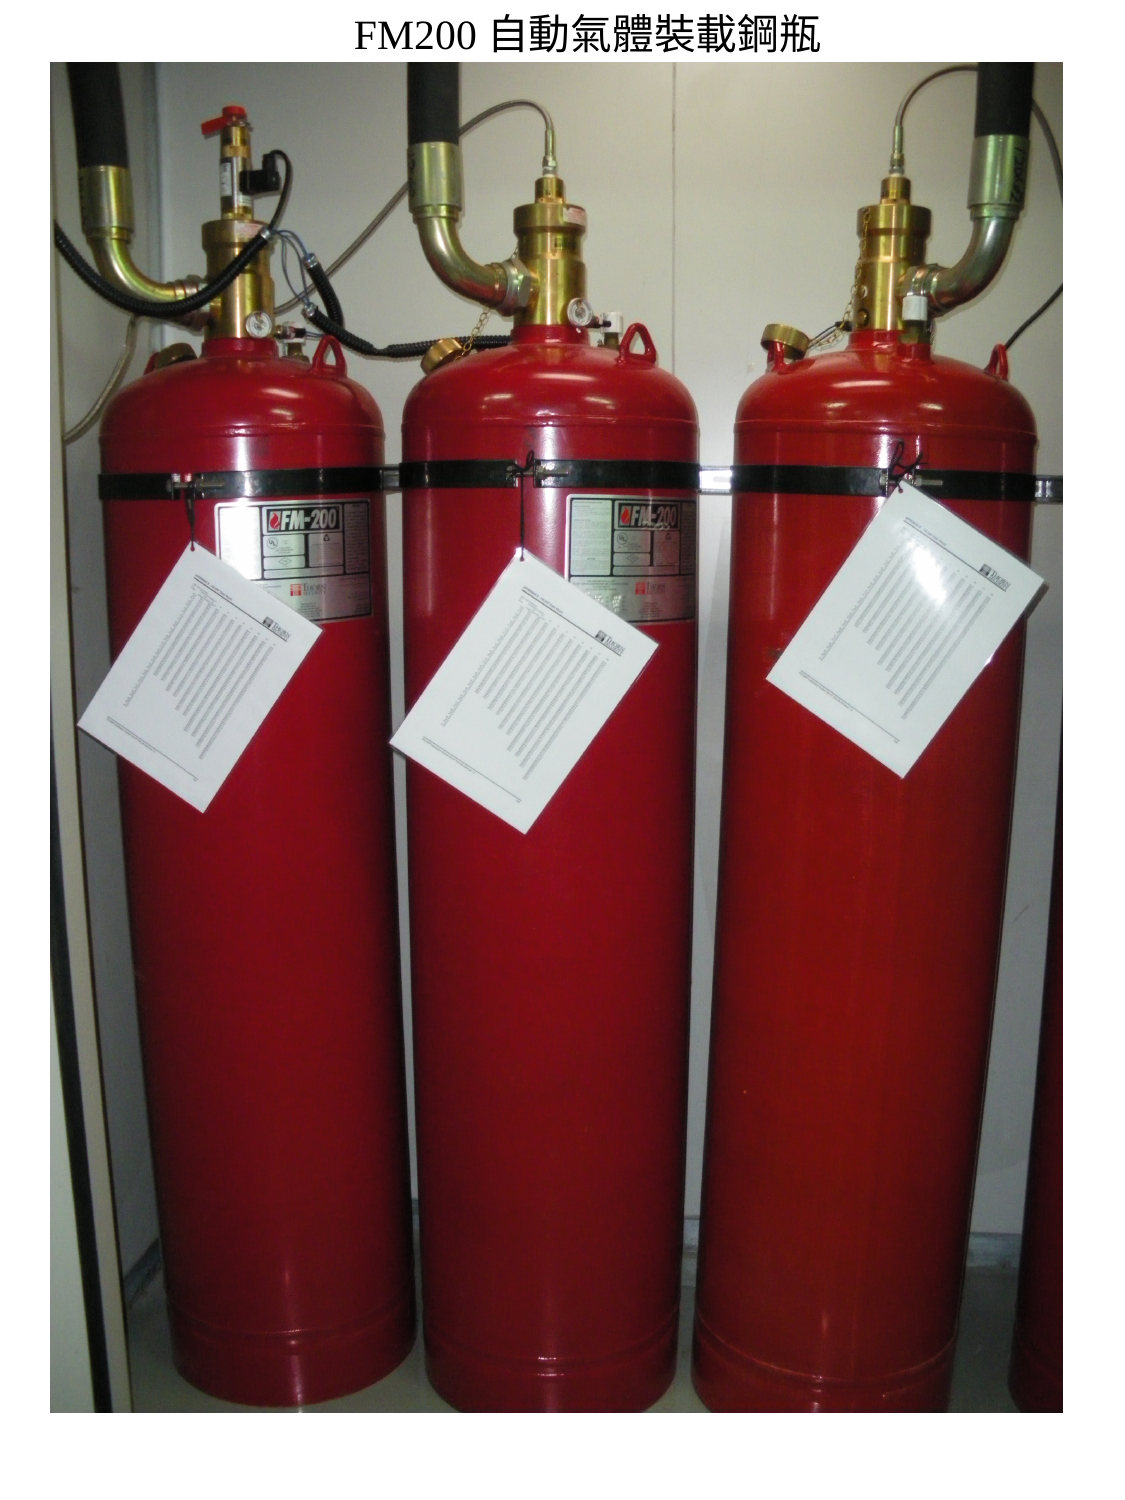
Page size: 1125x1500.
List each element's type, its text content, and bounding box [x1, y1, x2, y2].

text_box FM200自動氣體裝載鋼瓶 [287, 0, 888, 62]
picture [50, 62, 1063, 1413]
